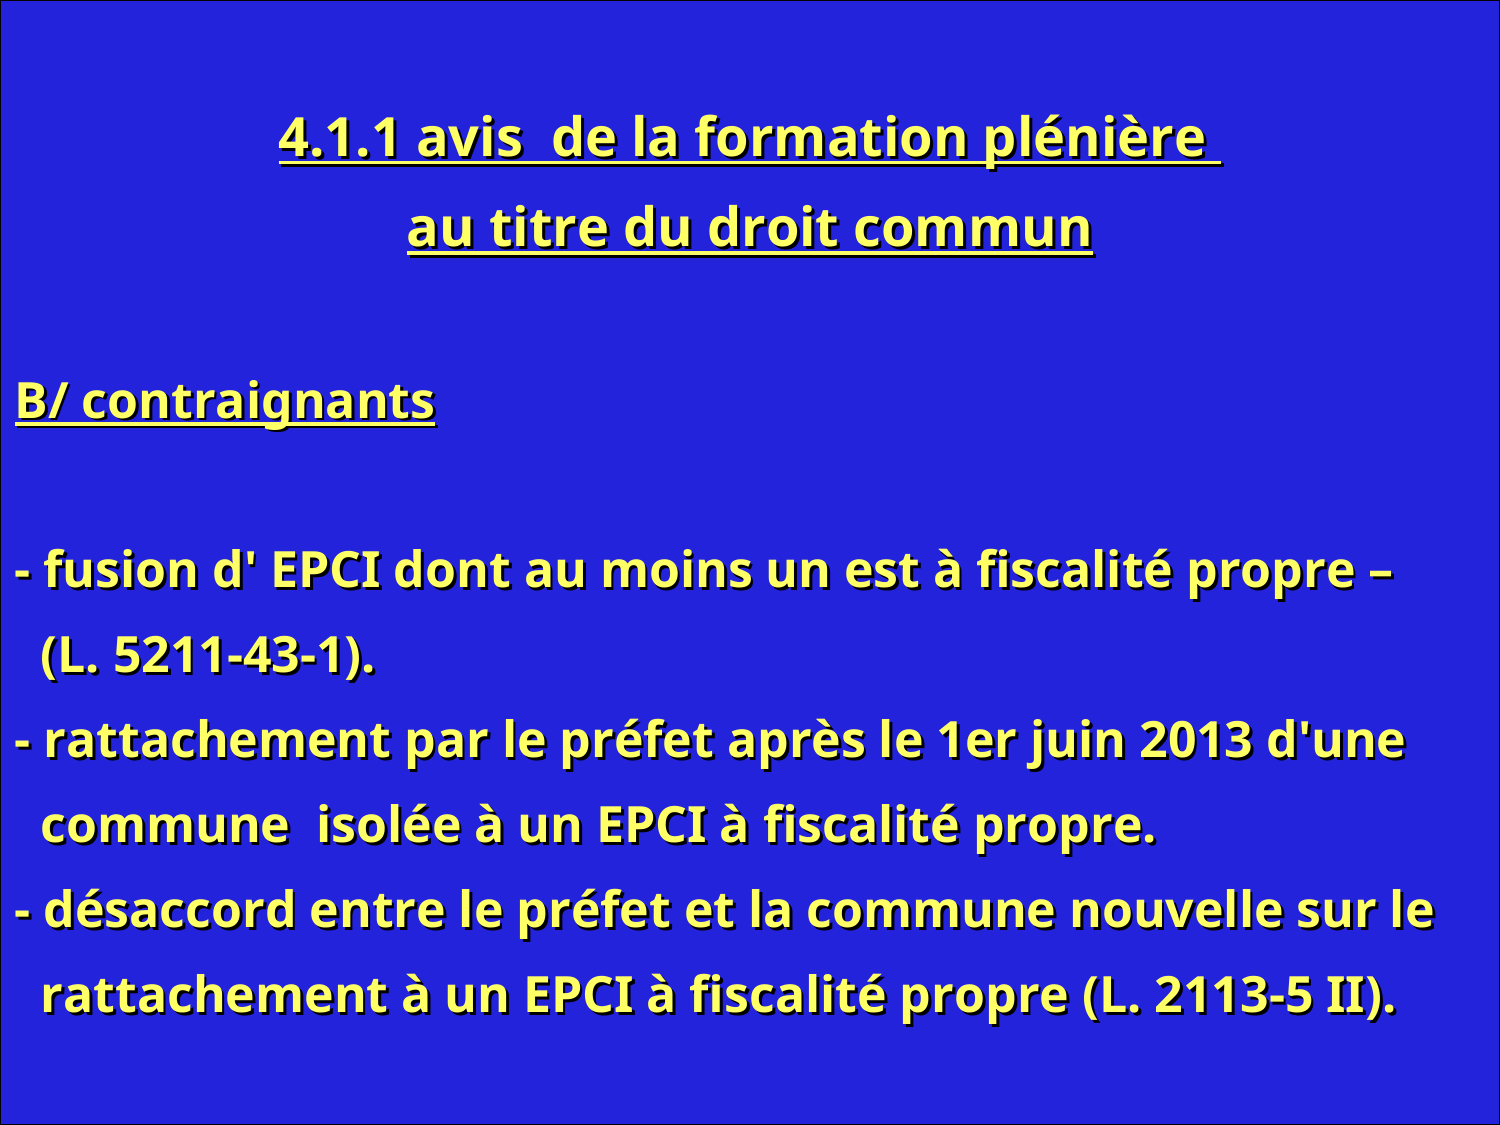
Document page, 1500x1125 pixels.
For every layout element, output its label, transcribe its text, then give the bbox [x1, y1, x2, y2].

text_box 4.1.1 avis de la formation plénière au titre du droit commun B/ contraignants - fusion d' EPCI dont au moins un est à fiscalité propre – (L. 5211-43-1). - rattachement par le préfet après le 1er juin 2013 d'une commune isolée à un EPCI à fiscalité propre. - désaccord entre le préfet et la commune nouvelle sur le rattachement à un EPCI à fiscalité propre (L. 2113-5 II). [0, 0, 1500, 1125]
